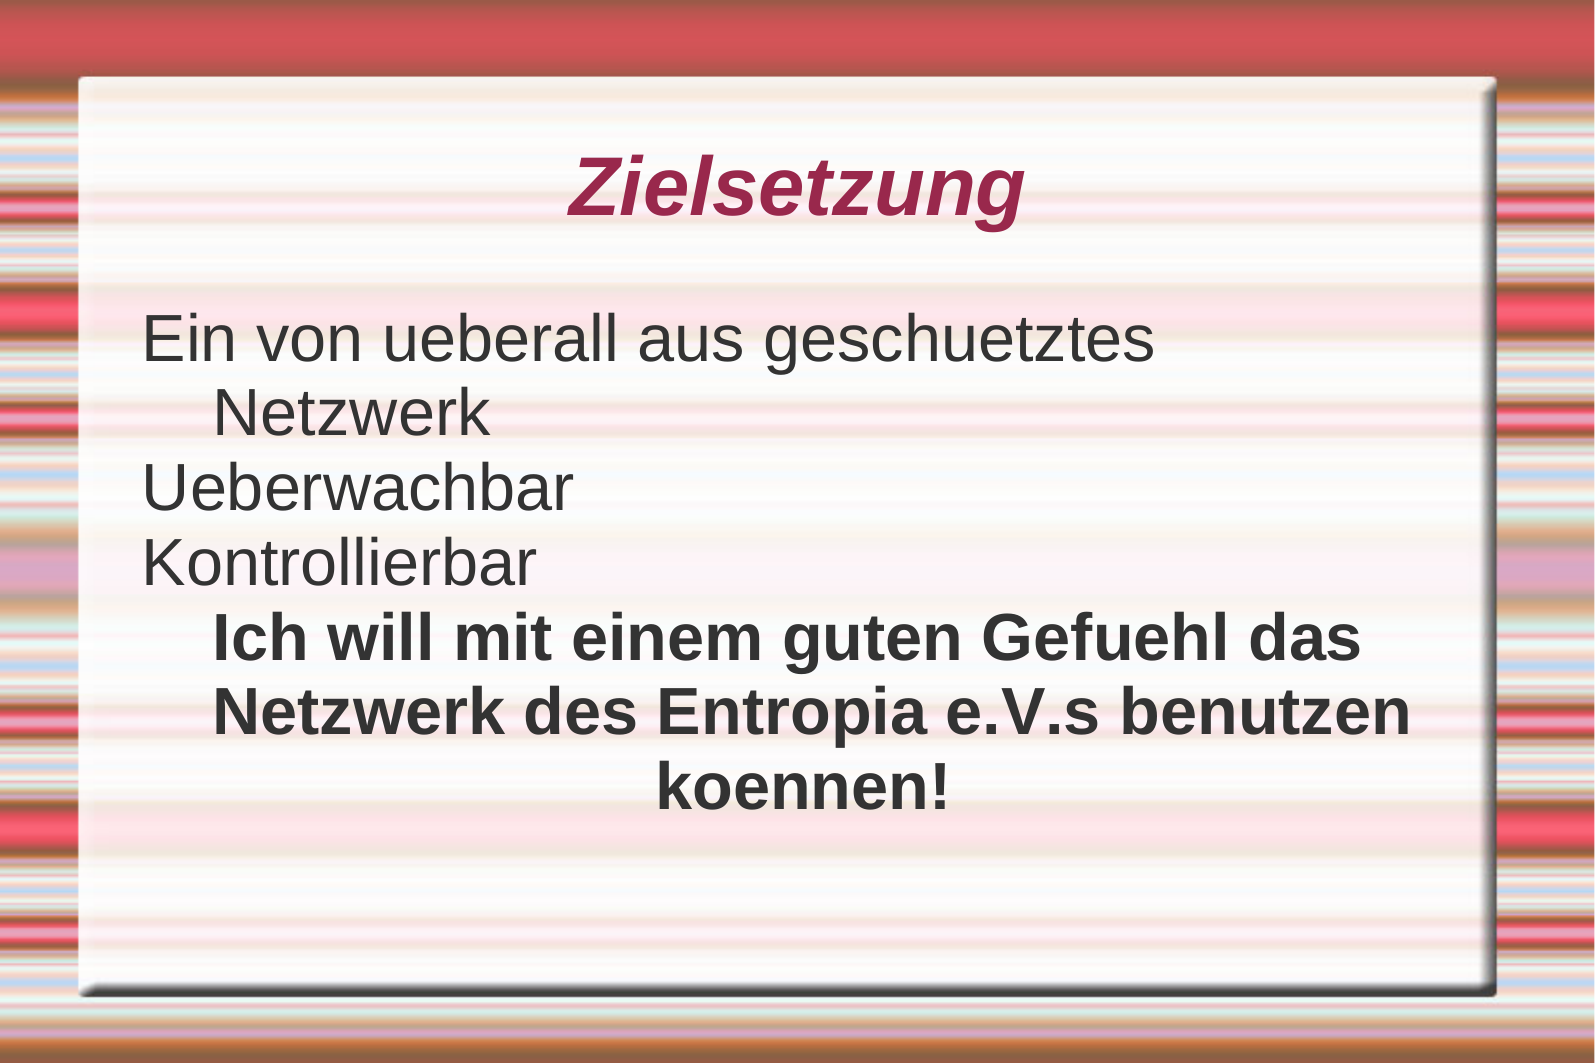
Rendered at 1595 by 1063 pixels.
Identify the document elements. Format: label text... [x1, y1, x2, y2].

list Ein von ueberall aus geschuetztes Netzwerk Ueberwachbar Kontrollierbar Ich will mit einem guten Gefuehl das Netzwerk des Entropia e.V.s benutzen koennen! [130, 300, 1462, 1000]
title Zielsetzung [117, 98, 1479, 276]
picture [0, 0, 1595, 1063]
